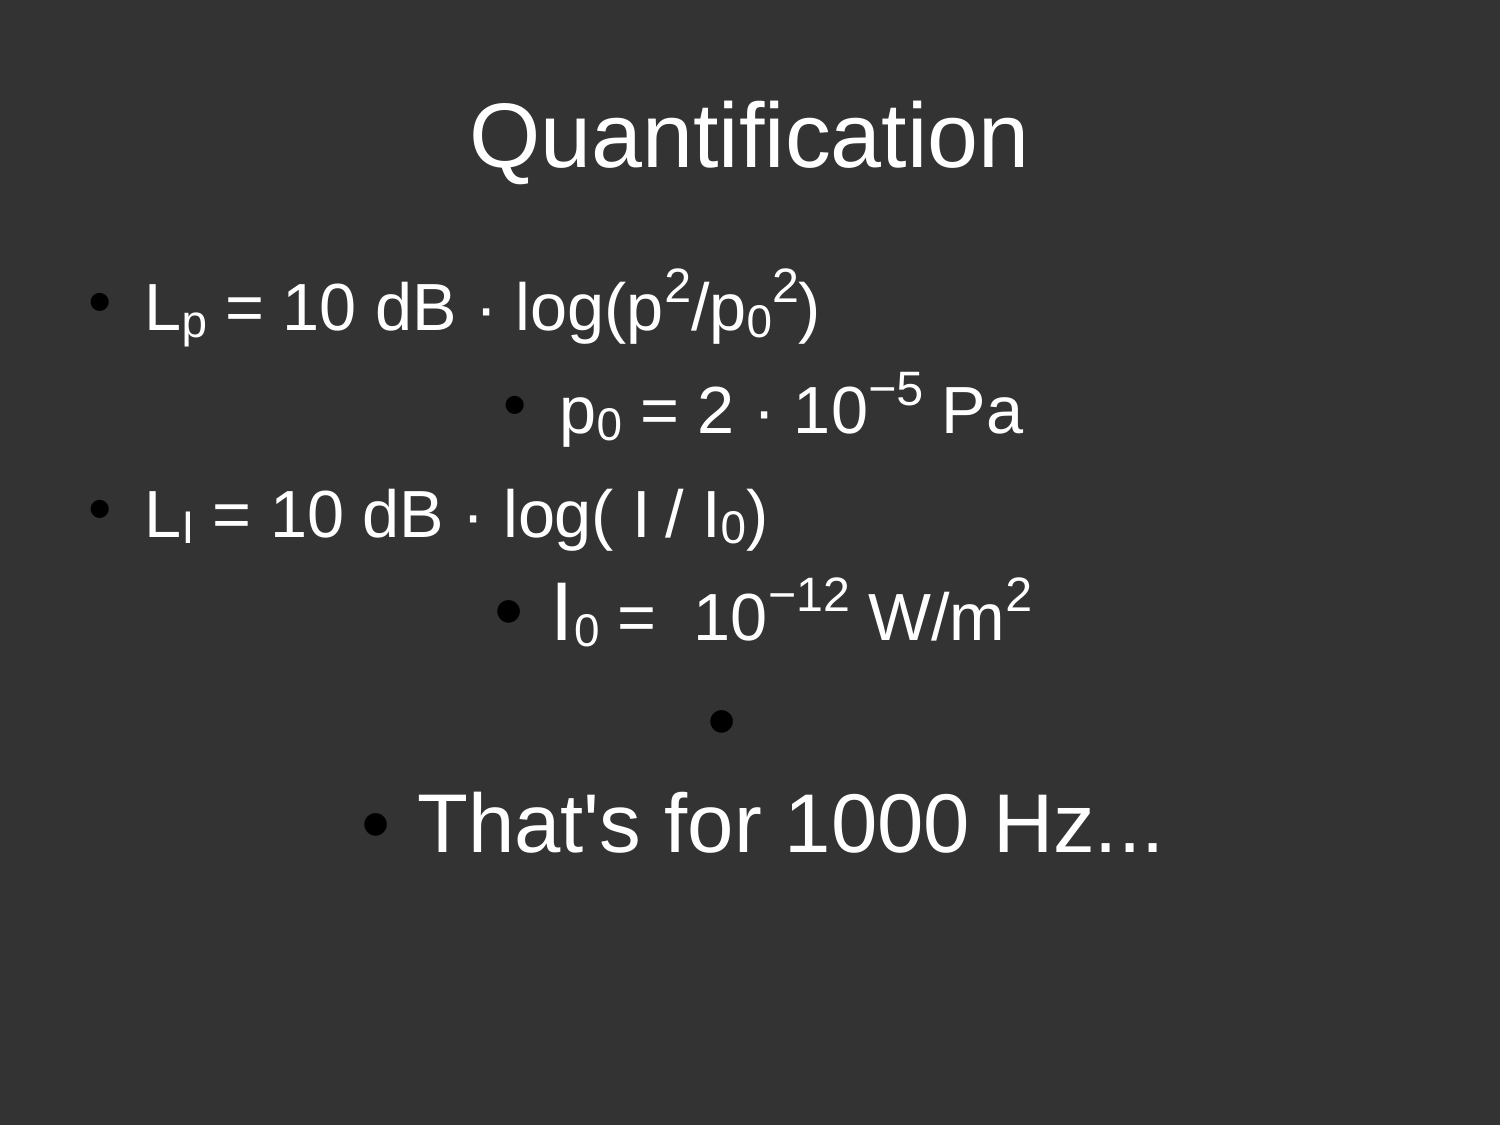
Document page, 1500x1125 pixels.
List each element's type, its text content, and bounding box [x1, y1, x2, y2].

title Quantification [75, 21, 1425, 257]
list Lp = 10 dB · log(p2/p02) p0 = 2 · 10−5 Pa LI = 10 dB · log( I / I0) I0 = 10−12 W/m2 That's for 1000 Hz... [88, 261, 1439, 1093]
